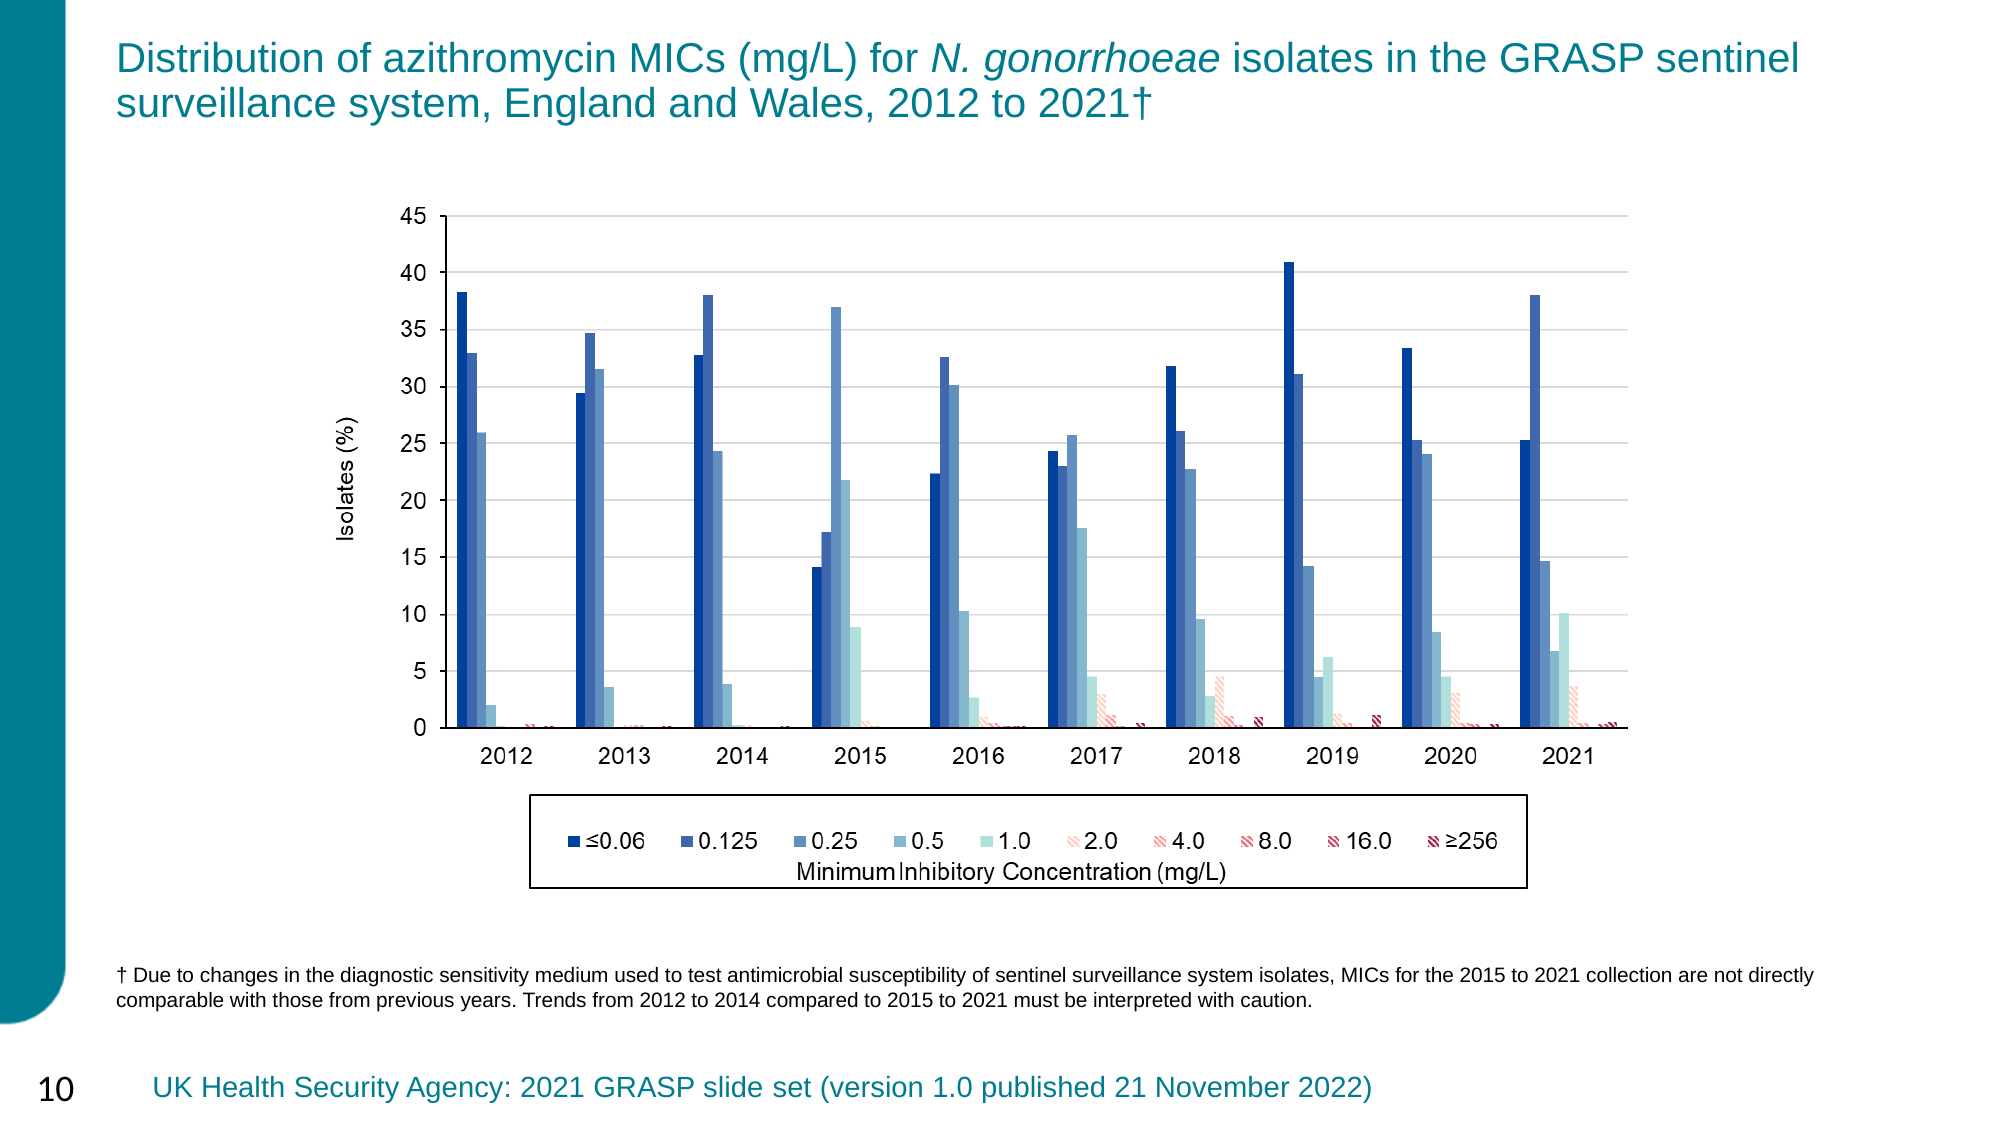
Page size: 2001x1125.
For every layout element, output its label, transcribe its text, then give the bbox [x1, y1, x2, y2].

title Distribution of azithromycin MICs (mg/L) for N. gonorrhoeae isolates in the GRASP sentinel surveillance system, England and Wales, 2012 to 2021† [101, 29, 1926, 189]
picture [326, 188, 1674, 901]
text_box [21, 1056, 120, 1117]
text_box † Due to changes in the diagnostic sensitivity medium used to test antimicrobial susceptibility of sentinel surveillance system isolates, MICs for the 2015 to 2021 collection are not directly comparable with those from previous years. Trends from 2012 to 2014 compared to 2015 to 2021 must be interpreted with caution. [101, 954, 1854, 1019]
text_box UK Health Security Agency: 2021 GRASP slide set (version 1.0 published 21 November 2022) [137, 1056, 1780, 1116]
